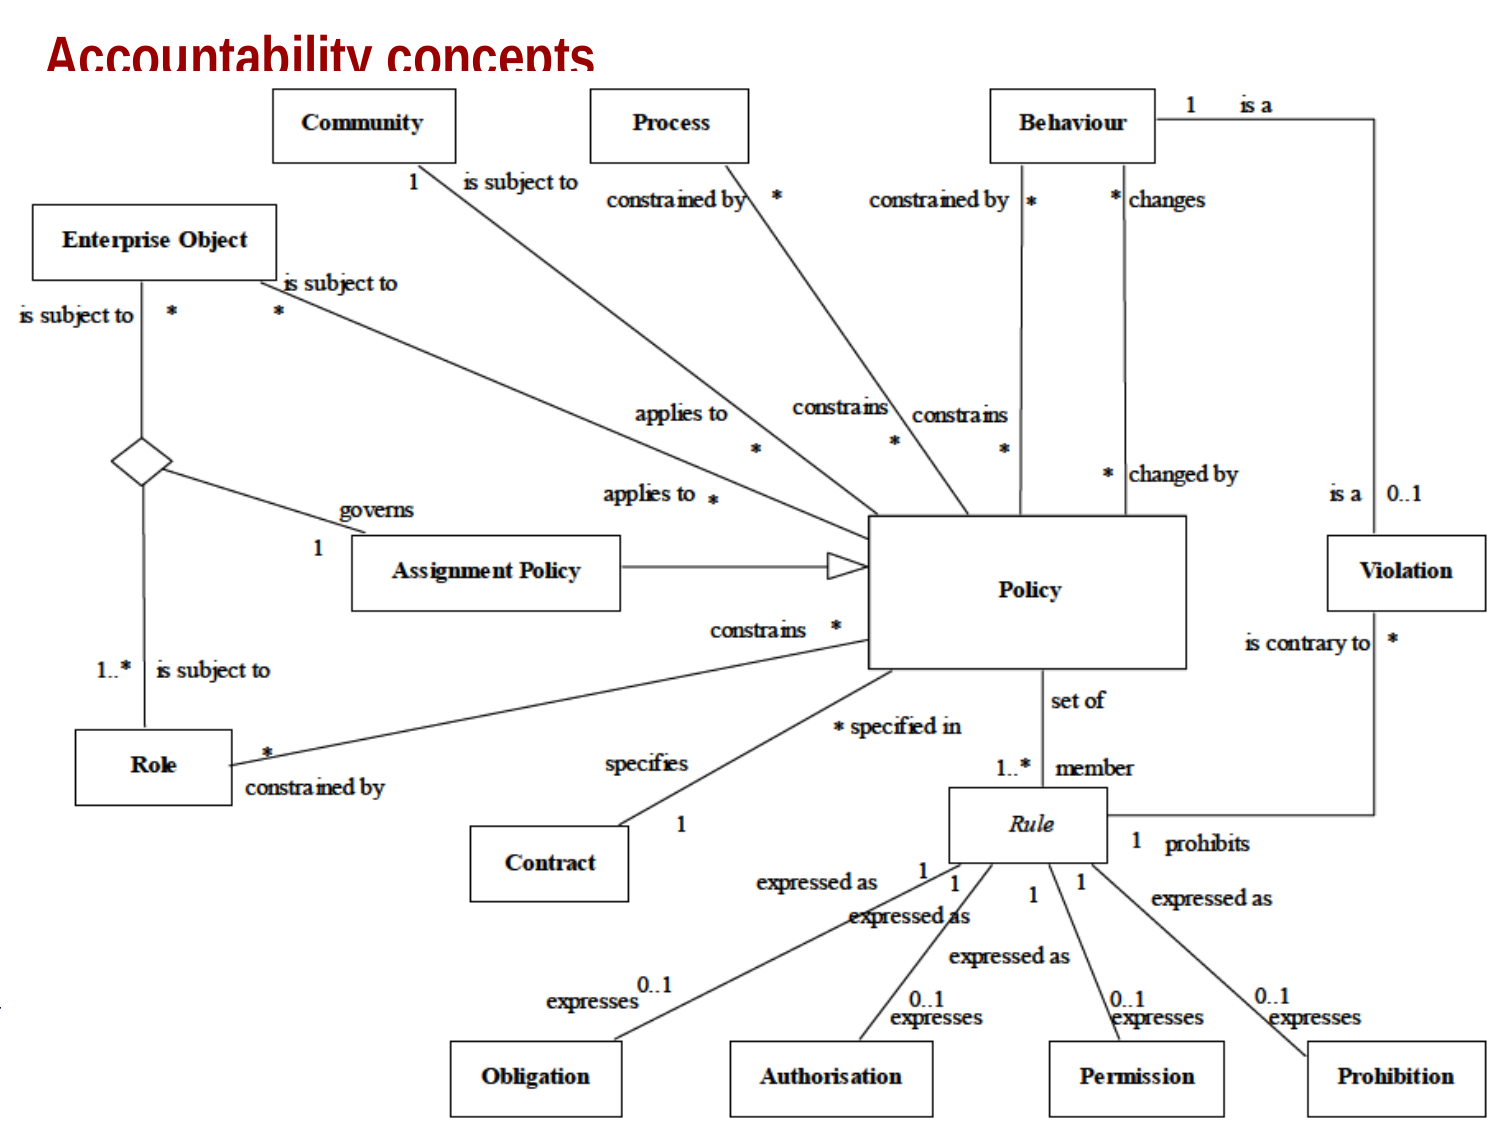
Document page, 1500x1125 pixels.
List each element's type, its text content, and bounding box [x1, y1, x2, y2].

picture [1, 71, 1500, 1125]
title Accountability concepts [29, 12, 1471, 71]
